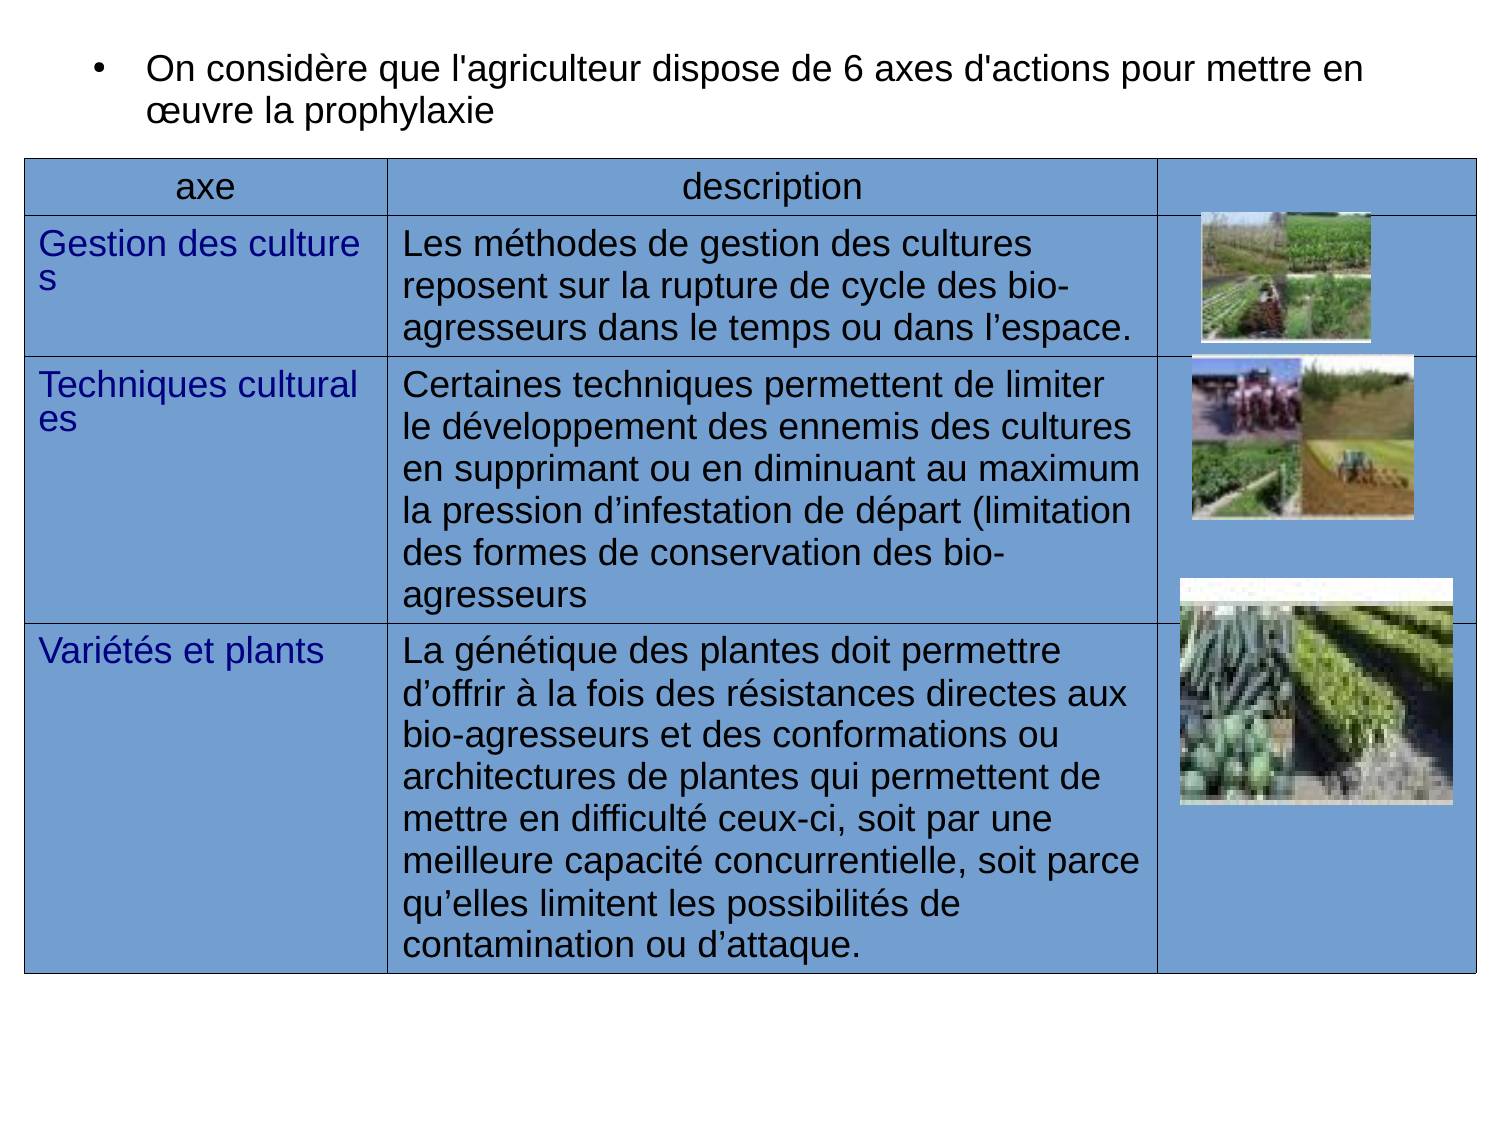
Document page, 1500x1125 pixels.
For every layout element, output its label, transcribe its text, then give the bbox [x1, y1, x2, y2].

picture [1192, 354, 1414, 520]
table_header description [388, 159, 1157, 215]
picture [1180, 578, 1453, 805]
table_cell Les méthodes de gestion des cultures reposent sur la rupture de cycle des bio-agresseurs dans le temps ou dans l’espace. [388, 216, 1157, 356]
table_cell Techniques culturales [25, 357, 387, 623]
table_header [1158, 159, 1476, 215]
table_cell Certaines techniques permettent de limiter le développement des ennemis des cultures en supprimant ou en diminuant au maximum la pression d’infestation de départ (limitation des formes de conservation des bio-agresseurs [388, 357, 1157, 623]
table_cell [1158, 216, 1476, 356]
table_cell La génétique des plantes doit permettre d’offrir à la fois des résistances directes aux bio-agresseurs et des conformations ou architectures de plantes qui permettent de mettre en difficulté ceux-ci, soit par une meilleure capacité concurrentielle, soit parce qu’elles limitent les possibilités de contamination ou d’attaque. [388, 624, 1157, 973]
table_cell Gestion des cultures [25, 216, 387, 356]
list On considère que l'agriculteur dispose de 6 axes d'actions pour mettre en œuvre la prophylaxie [75, 47, 1425, 158]
table_cell [1158, 624, 1476, 973]
table_cell Variétés et plants [25, 624, 387, 973]
table_cell [1158, 357, 1476, 623]
picture [1201, 212, 1371, 343]
table_header axe [25, 159, 387, 215]
